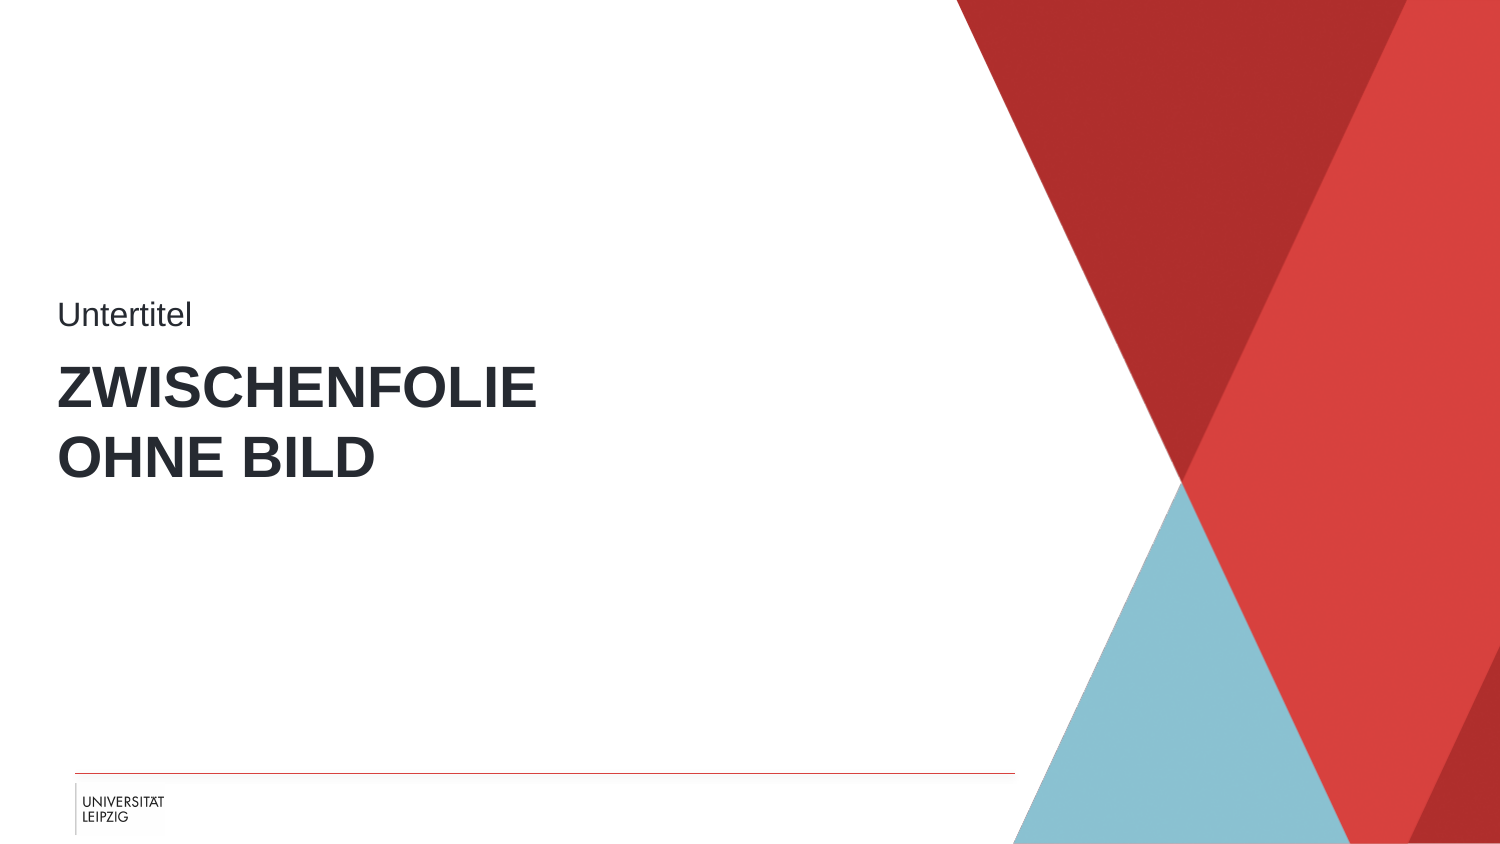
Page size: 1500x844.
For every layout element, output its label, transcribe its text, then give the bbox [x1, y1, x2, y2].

title Zwischenfolie ohne Bild [42, 342, 1093, 585]
picture [75, 782, 165, 836]
subtitle Untertitel [42, 285, 1093, 342]
picture [956, 0, 1500, 844]
